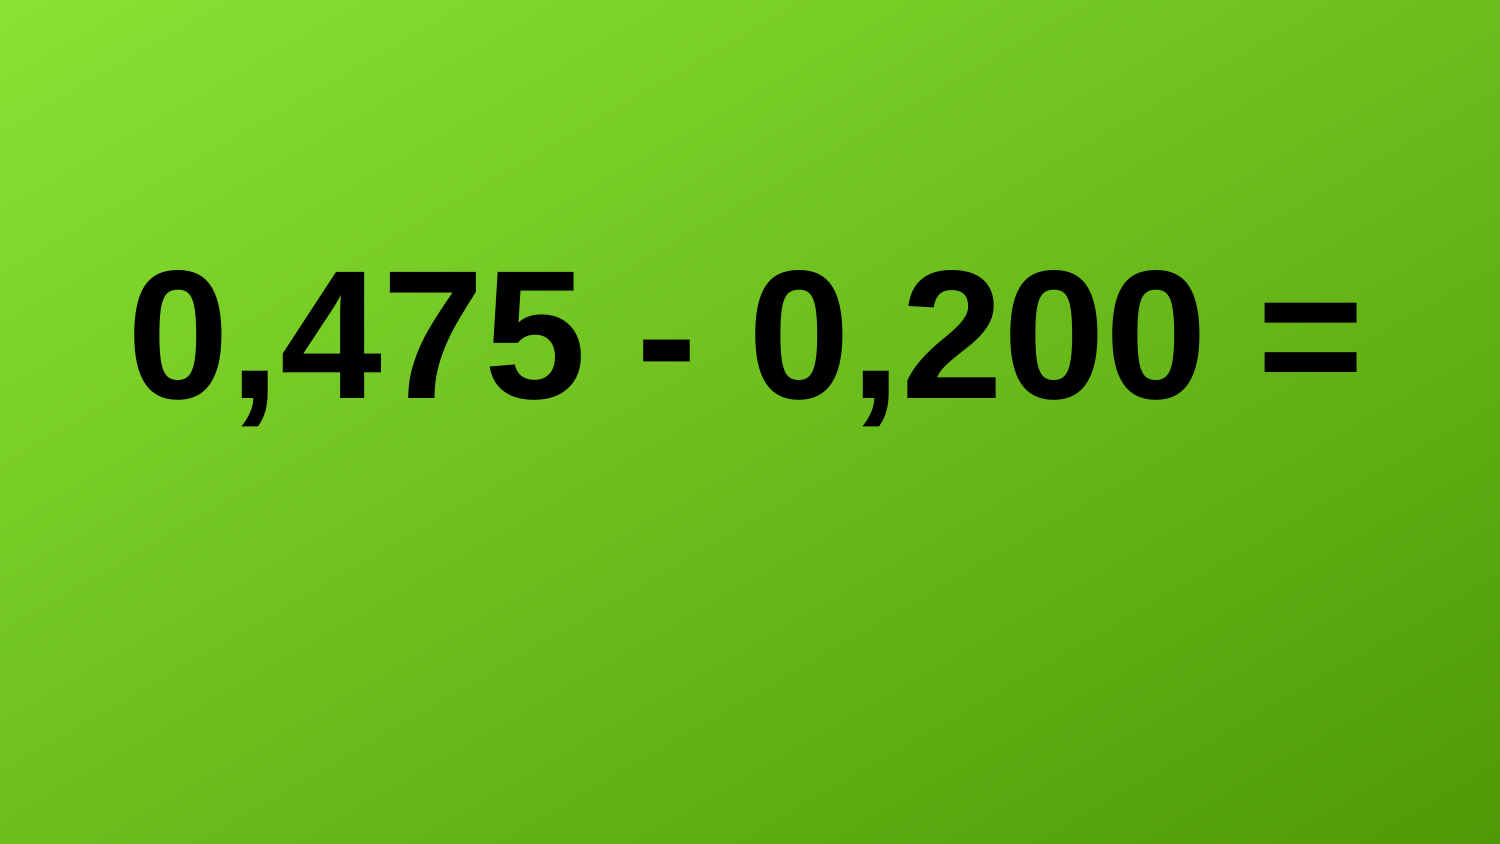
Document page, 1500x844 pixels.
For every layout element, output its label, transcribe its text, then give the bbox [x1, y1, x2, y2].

title 0,475 - 0,200 = [112, 259, 1388, 451]
